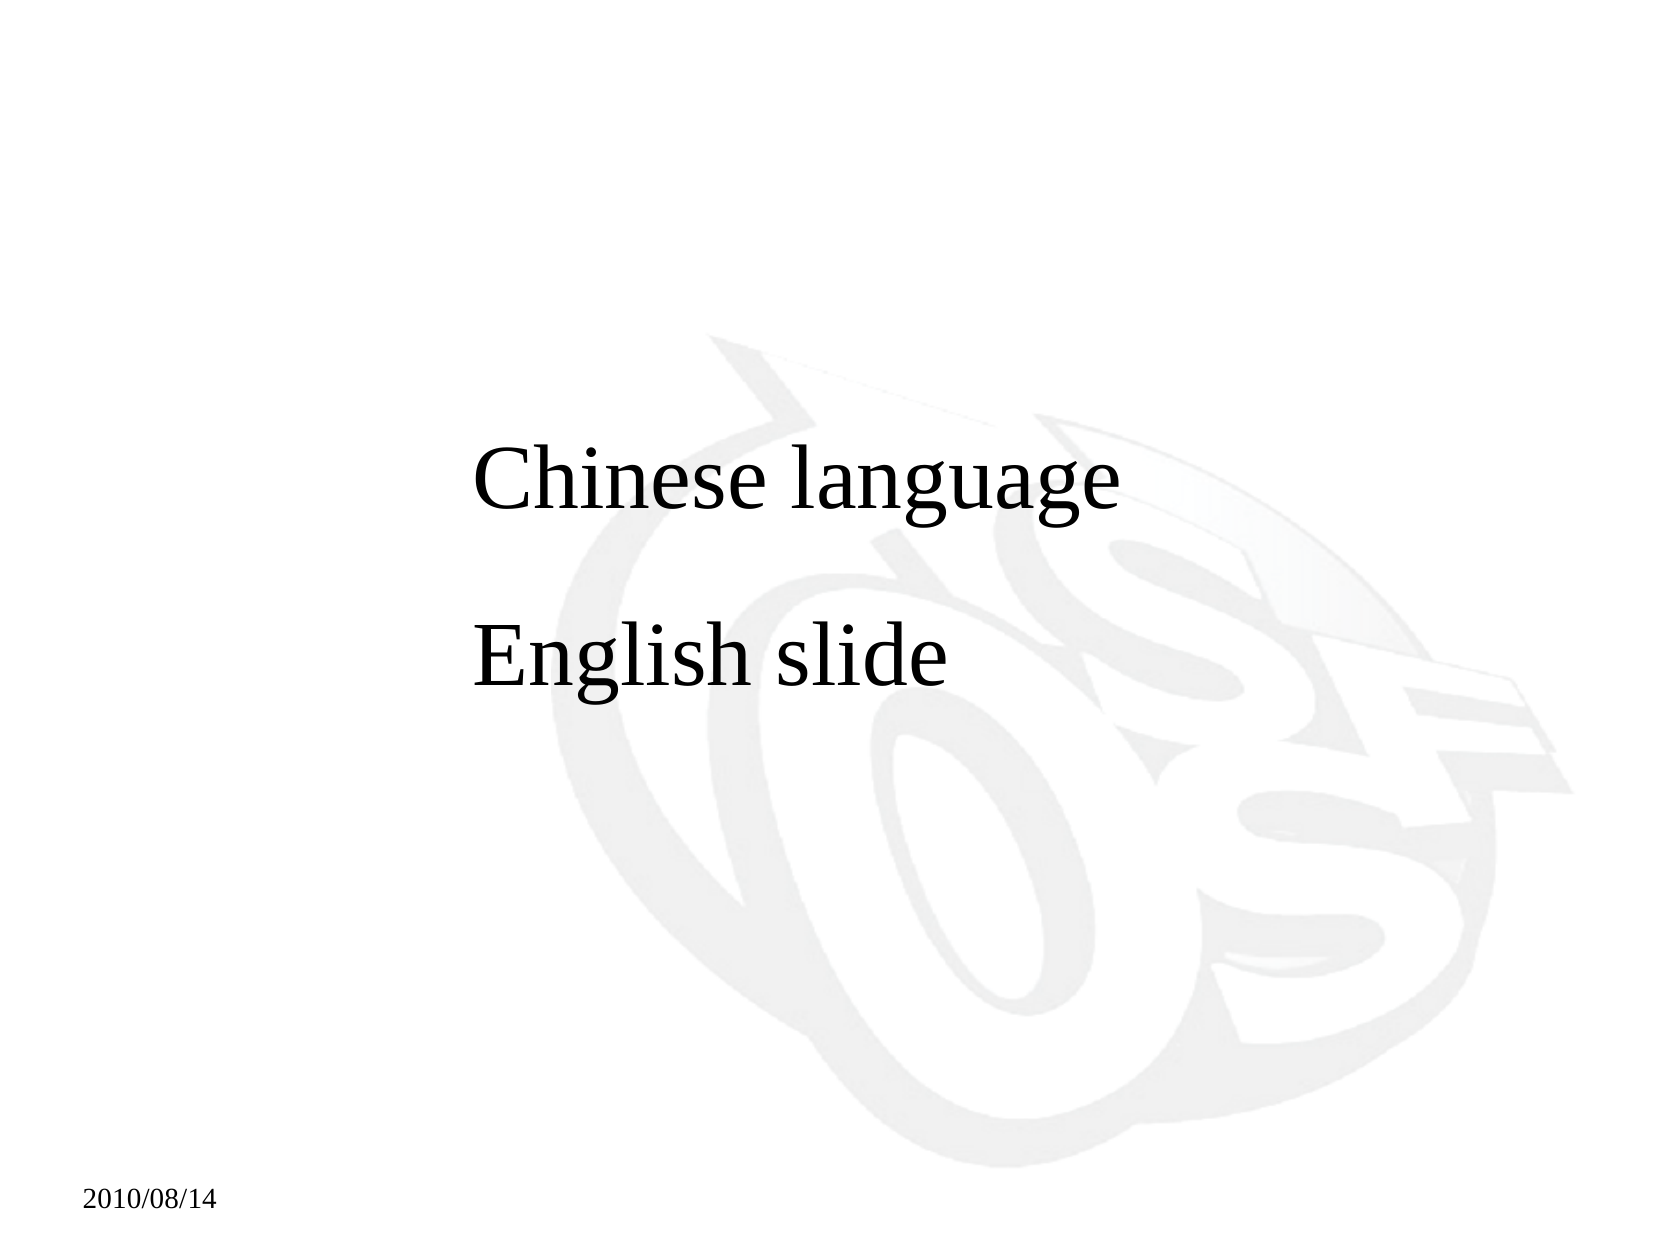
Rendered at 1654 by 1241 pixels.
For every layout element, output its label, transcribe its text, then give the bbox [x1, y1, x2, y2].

picture [551, 331, 1577, 1170]
title Chinese language [472, 313, 1418, 490]
title English slide [472, 490, 1418, 768]
